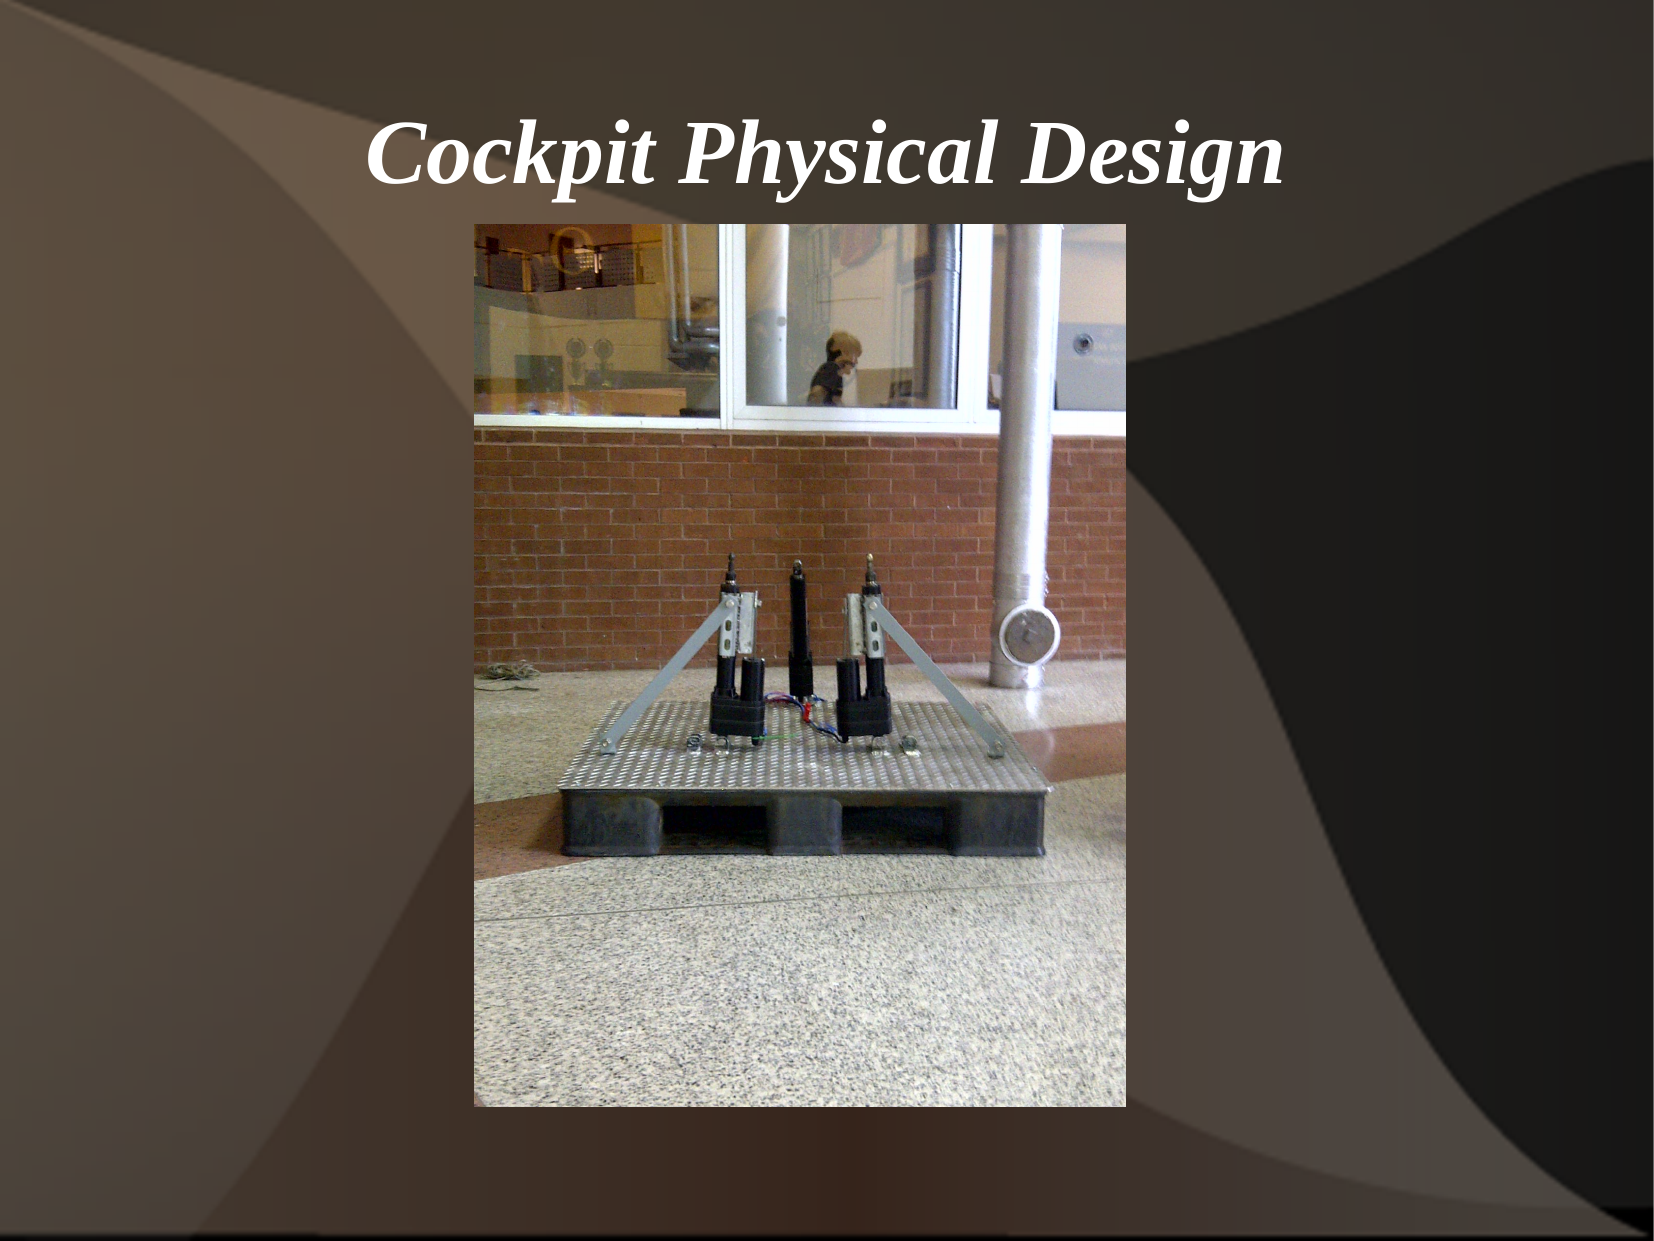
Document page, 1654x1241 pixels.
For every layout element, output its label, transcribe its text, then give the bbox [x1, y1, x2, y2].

list Base Front View [82, 290, 1571, 1109]
title Cockpit Physical Design [82, 49, 1571, 257]
picture [0, 0, 1654, 1241]
